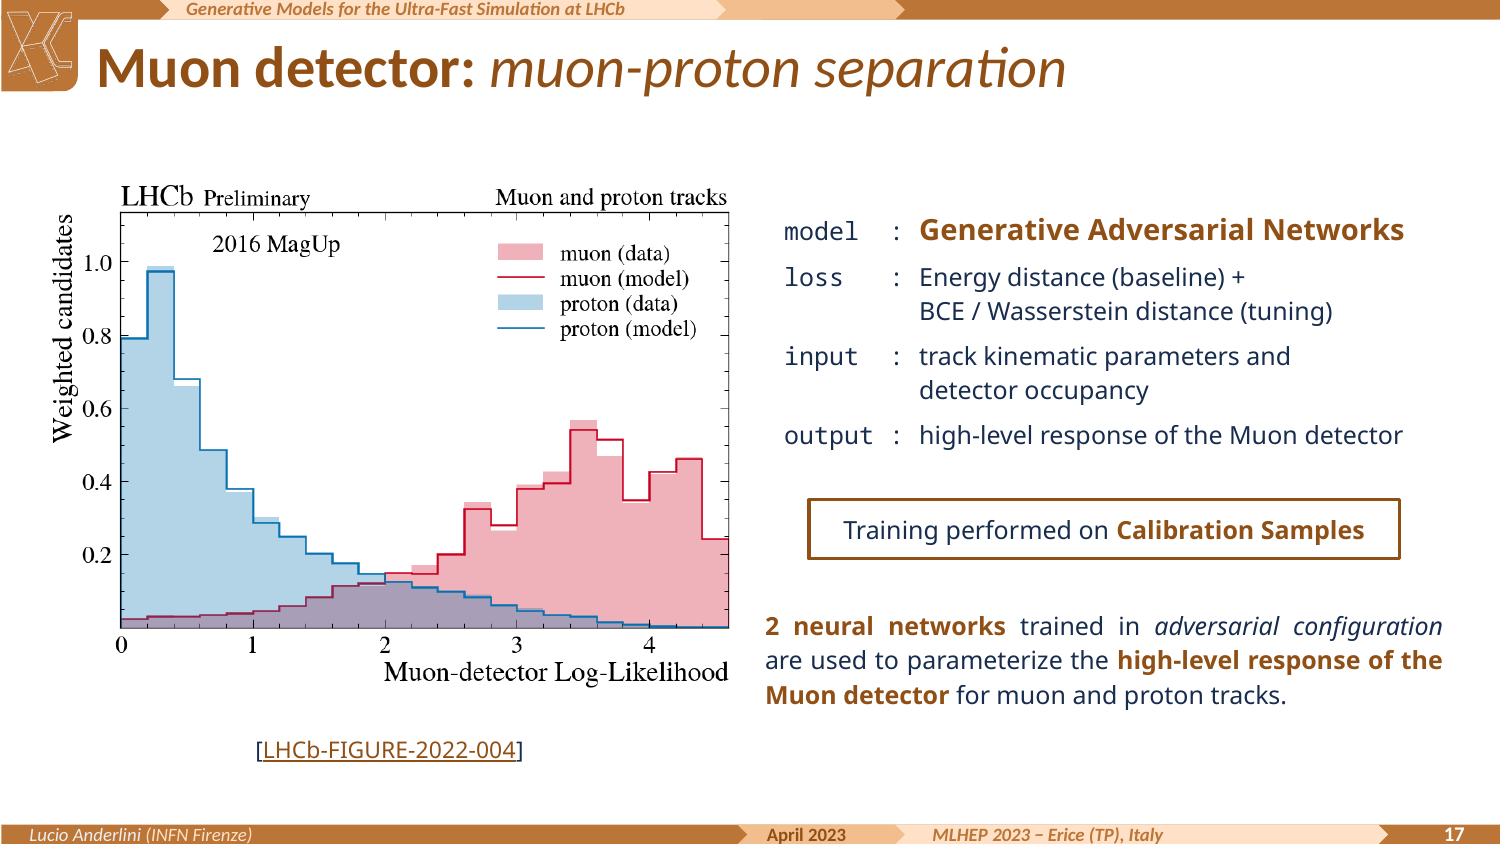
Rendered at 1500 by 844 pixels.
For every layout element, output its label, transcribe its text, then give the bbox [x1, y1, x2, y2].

slide_number <number> [1389, 801, 1480, 844]
text_box model : Generative Adversarial Networks loss : Energy distance (baseline) + BCE / Wasserstein distance (tuning) input : track kinematic parameters and detector occupancy output : high-level response of the Muon detector [769, 188, 1440, 468]
title Muon detector: muon-proton separation [81, 14, 1480, 109]
picture [35, 168, 745, 704]
text_box Training performed on Calibration Samples [808, 499, 1400, 559]
text_box [LHCb-FIGURE-2022-004] [236, 721, 544, 781]
text_box 2 neural networks trained in adversarial configuration are used to parameterize the high-level response of the Muon detector for muon and proton tracks. [749, 591, 1459, 725]
